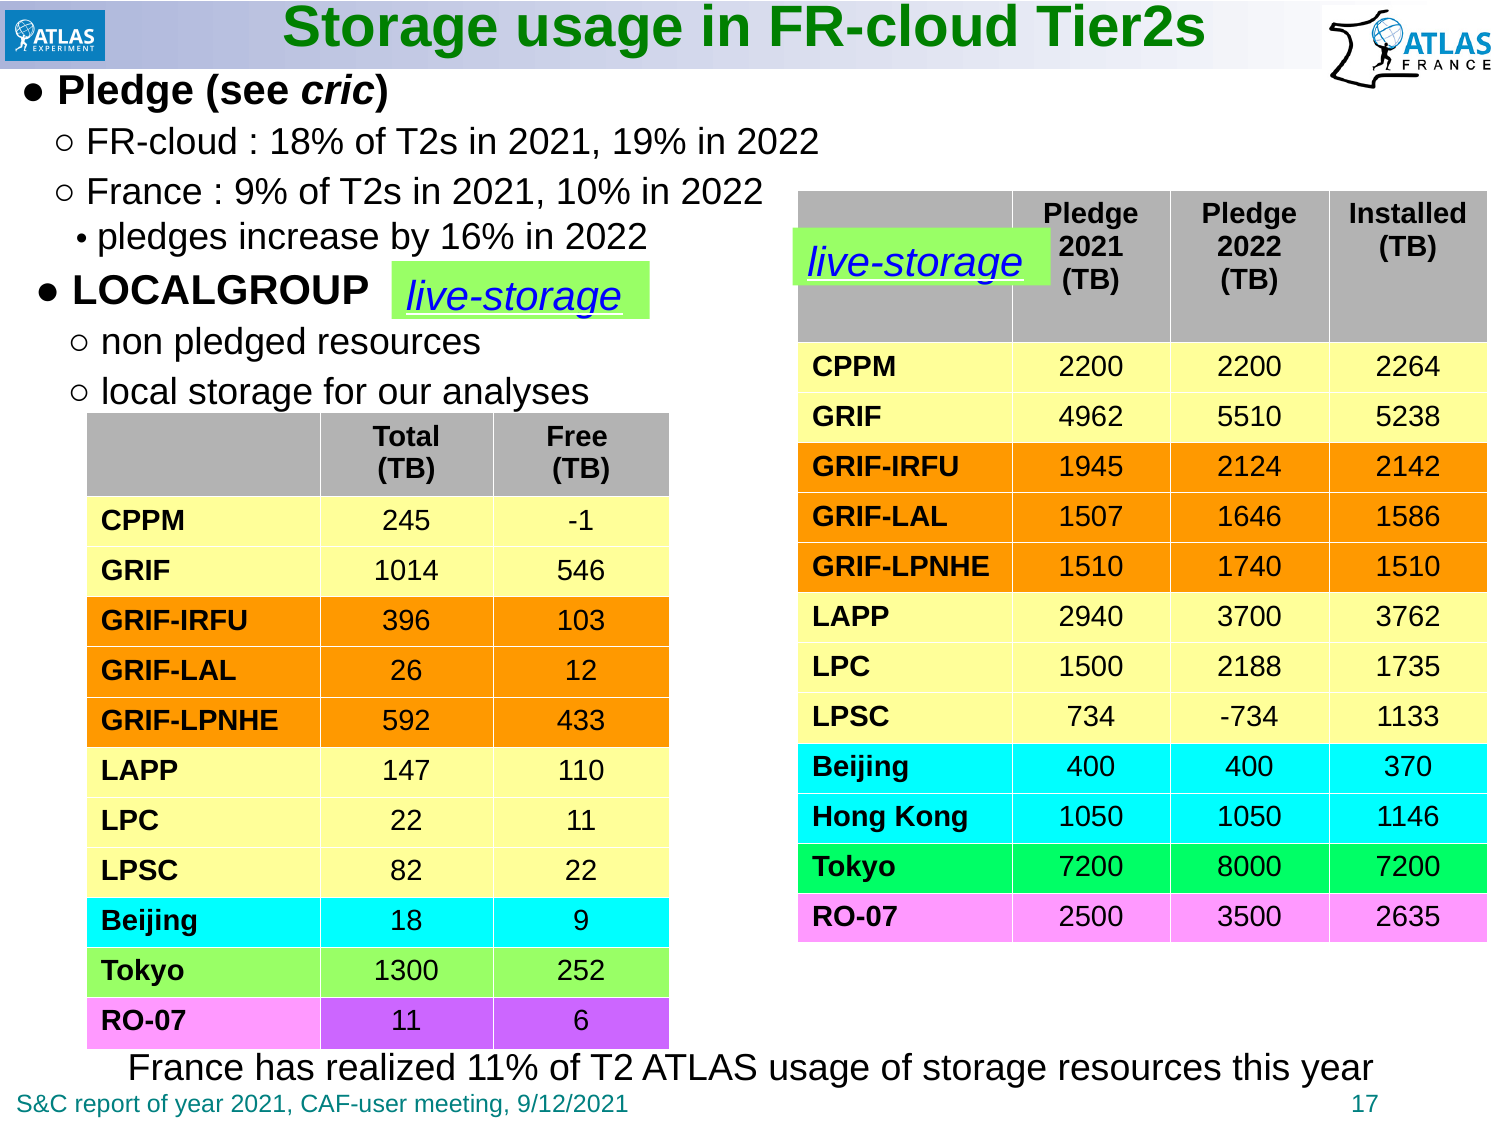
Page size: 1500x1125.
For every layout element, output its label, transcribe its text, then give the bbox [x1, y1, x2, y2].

table_header Pledge 2021 (TB) [1013, 191, 1170, 342]
text_box Storage usage in FR-cloud Tier2s [7, 0, 1500, 65]
text_box live-storage [391, 261, 650, 319]
table_header [798, 191, 1012, 227]
table_cell 400 [1013, 744, 1170, 793]
table_header [87, 413, 320, 496]
table_cell 433 [494, 698, 669, 747]
table_cell 103 [494, 597, 669, 646]
table_cell 1510 [1013, 543, 1170, 592]
table_header [798, 286, 1012, 342]
table_header Total (TB) [321, 413, 493, 496]
table_cell 1050 [1013, 794, 1170, 843]
table_cell GRIF [798, 393, 1012, 442]
picture [1434, 65, 1498, 93]
table_cell GRIF-IRFU [87, 597, 320, 646]
table_cell 7200 [1013, 844, 1170, 893]
table_cell 1300 [321, 948, 493, 997]
text_box live-storage [792, 227, 1051, 286]
table_cell RO-07 [798, 894, 1012, 942]
table_cell 110 [494, 748, 669, 797]
table_cell RO-07 [87, 998, 320, 1039]
table_cell 2124 [1171, 443, 1329, 492]
table_cell 1735 [1330, 643, 1487, 692]
table_cell 1146 [1330, 794, 1487, 843]
table_cell CPPM [798, 343, 1012, 392]
table_cell 11 [321, 998, 493, 1039]
table_cell 1646 [1171, 493, 1329, 542]
table_header Free (TB) [494, 413, 669, 496]
table_cell 4962 [1013, 393, 1170, 442]
table_cell 400 [1171, 744, 1329, 793]
table_cell LPC [87, 798, 320, 847]
table_cell 2200 [1171, 343, 1329, 392]
table_cell LPC [798, 643, 1012, 692]
table_cell Beijing [798, 744, 1012, 793]
table_cell 1507 [1013, 493, 1170, 542]
table_cell 734 [1013, 693, 1170, 743]
table_cell 22 [494, 848, 669, 897]
table_cell 3500 [1171, 894, 1329, 942]
table_cell LPSC [87, 848, 320, 897]
table_cell 5238 [1330, 393, 1487, 442]
table_cell GRIF-LPNHE [87, 698, 320, 747]
table_cell 82 [321, 848, 493, 897]
table_cell 147 [321, 748, 493, 797]
table_cell 1510 [1330, 543, 1487, 592]
table_cell 12 [494, 647, 669, 697]
table_cell 2264 [1330, 343, 1487, 392]
table_cell 5510 [1171, 393, 1329, 442]
text_box France has realized 11% of T2 ATLAS usage of storage resources this year [47, 1039, 1455, 1097]
table_cell 3762 [1330, 593, 1487, 642]
table_cell GRIF-IRFU [798, 443, 1012, 492]
text_box ● Pledge (see cric) ○ FR-cloud : 18% of T2s in 2021, 19% in 2022 ○ France : 9% of T2s in 2021, 10% in 2022 • pledges increase by 16% in 2022 [5, 55, 1434, 208]
table_cell 2940 [1013, 593, 1170, 642]
table_cell 1133 [1330, 693, 1487, 743]
table_cell 245 [321, 497, 493, 546]
table_cell 2635 [1330, 894, 1487, 942]
table_cell 2142 [1330, 443, 1487, 492]
table_cell 8000 [1171, 844, 1329, 893]
table_header Installed (TB) [1330, 191, 1487, 342]
table_cell -734 [1171, 693, 1329, 743]
table_cell 18 [321, 898, 493, 947]
table_cell 6 [494, 998, 669, 1039]
table_cell 1586 [1330, 493, 1487, 542]
table_cell 1500 [1013, 643, 1170, 692]
table_cell LPSC [798, 693, 1012, 743]
table_cell 396 [321, 597, 493, 646]
table_cell 370 [1330, 744, 1487, 793]
table_cell 1014 [321, 547, 493, 596]
table_cell 1740 [1171, 543, 1329, 592]
table_cell 7200 [1330, 844, 1487, 893]
table_cell 3700 [1171, 593, 1329, 642]
table_cell -1 [494, 497, 669, 546]
table_cell 11 [494, 798, 669, 847]
table_cell 26 [321, 647, 493, 697]
table_cell Hong Kong [798, 794, 1012, 843]
table_cell GRIF-LPNHE [798, 543, 1012, 592]
table_cell GRIF [87, 547, 320, 596]
table_cell LAPP [87, 748, 320, 797]
table_cell CPPM [87, 497, 320, 546]
table_cell GRIF-LAL [87, 647, 320, 697]
table_cell 546 [494, 547, 669, 596]
table_header Pledge 2022 (TB) [1171, 191, 1329, 342]
table_cell 252 [494, 948, 669, 997]
table_cell 2500 [1013, 894, 1170, 942]
table_cell Beijing [87, 898, 320, 947]
table_cell LAPP [798, 593, 1012, 642]
table_cell 592 [321, 698, 493, 747]
table_cell Tokyo [798, 844, 1012, 893]
table_cell 1945 [1013, 443, 1170, 492]
table_cell 2200 [1013, 343, 1170, 392]
table_cell 9 [494, 898, 669, 947]
text_box ● LOCALGROUP ○ non pledged resources ○ local storage for our analyses [20, 255, 637, 366]
table_cell 1050 [1171, 794, 1329, 843]
table_cell 22 [321, 798, 493, 847]
table_cell Tokyo [87, 948, 320, 997]
table_cell GRIF-LAL [798, 493, 1012, 542]
table_cell 2188 [1171, 643, 1329, 692]
